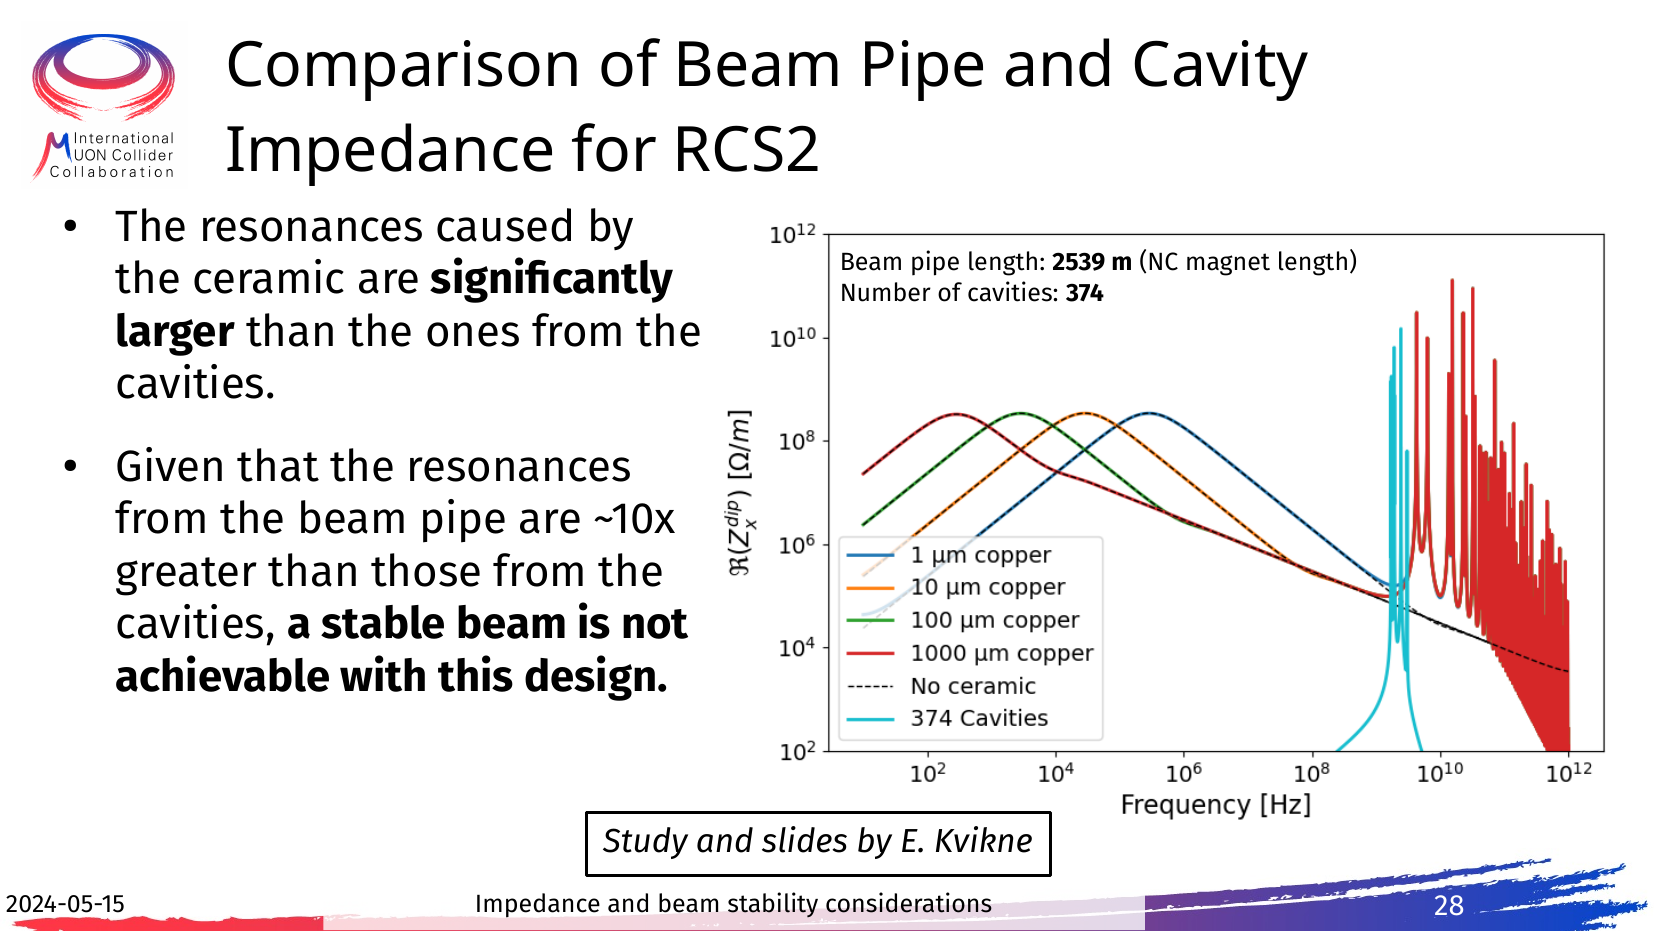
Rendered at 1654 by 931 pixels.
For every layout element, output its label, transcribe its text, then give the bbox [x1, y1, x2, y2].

list The resonances caused by the ceramic are significantly larger than the ones from the cavities. Given that the resonances from the beam pipe are ~10x greater than those from the cavities, a stable beam is not achievable with this design. [45, 200, 706, 839]
picture [713, 200, 1615, 831]
text_box Beam pipe length: 2539 m (NC magnet length) Number of cavities: 374 [825, 240, 1426, 316]
text_box Study and slides by E. Kvikne [586, 812, 1051, 871]
title Comparison of Beam Pipe and Cavity Impedance for RCS2 [225, 19, 1571, 181]
picture [0, 848, 1654, 931]
picture [21, 21, 188, 189]
